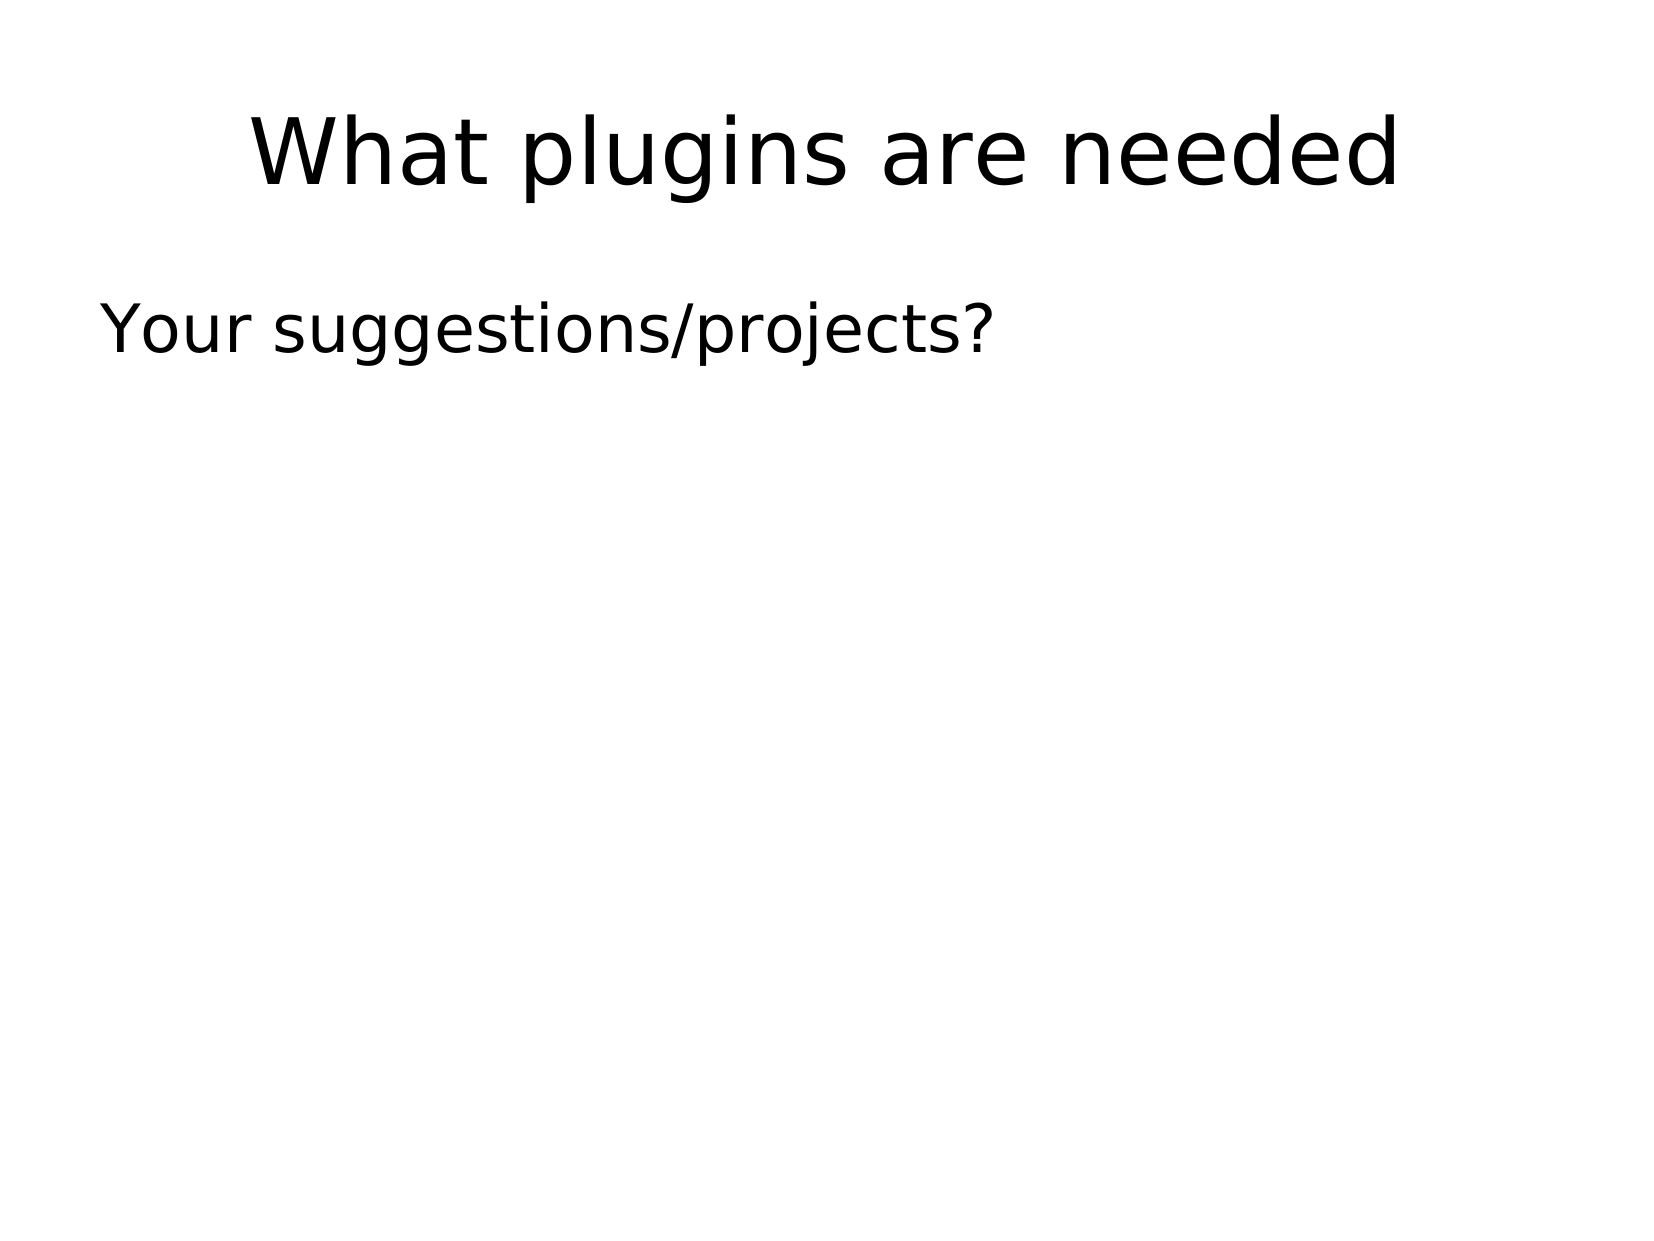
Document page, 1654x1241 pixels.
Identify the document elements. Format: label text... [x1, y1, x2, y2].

title What plugins are needed [82, 56, 1571, 250]
list Your suggestions/projects? [82, 290, 1571, 1094]
